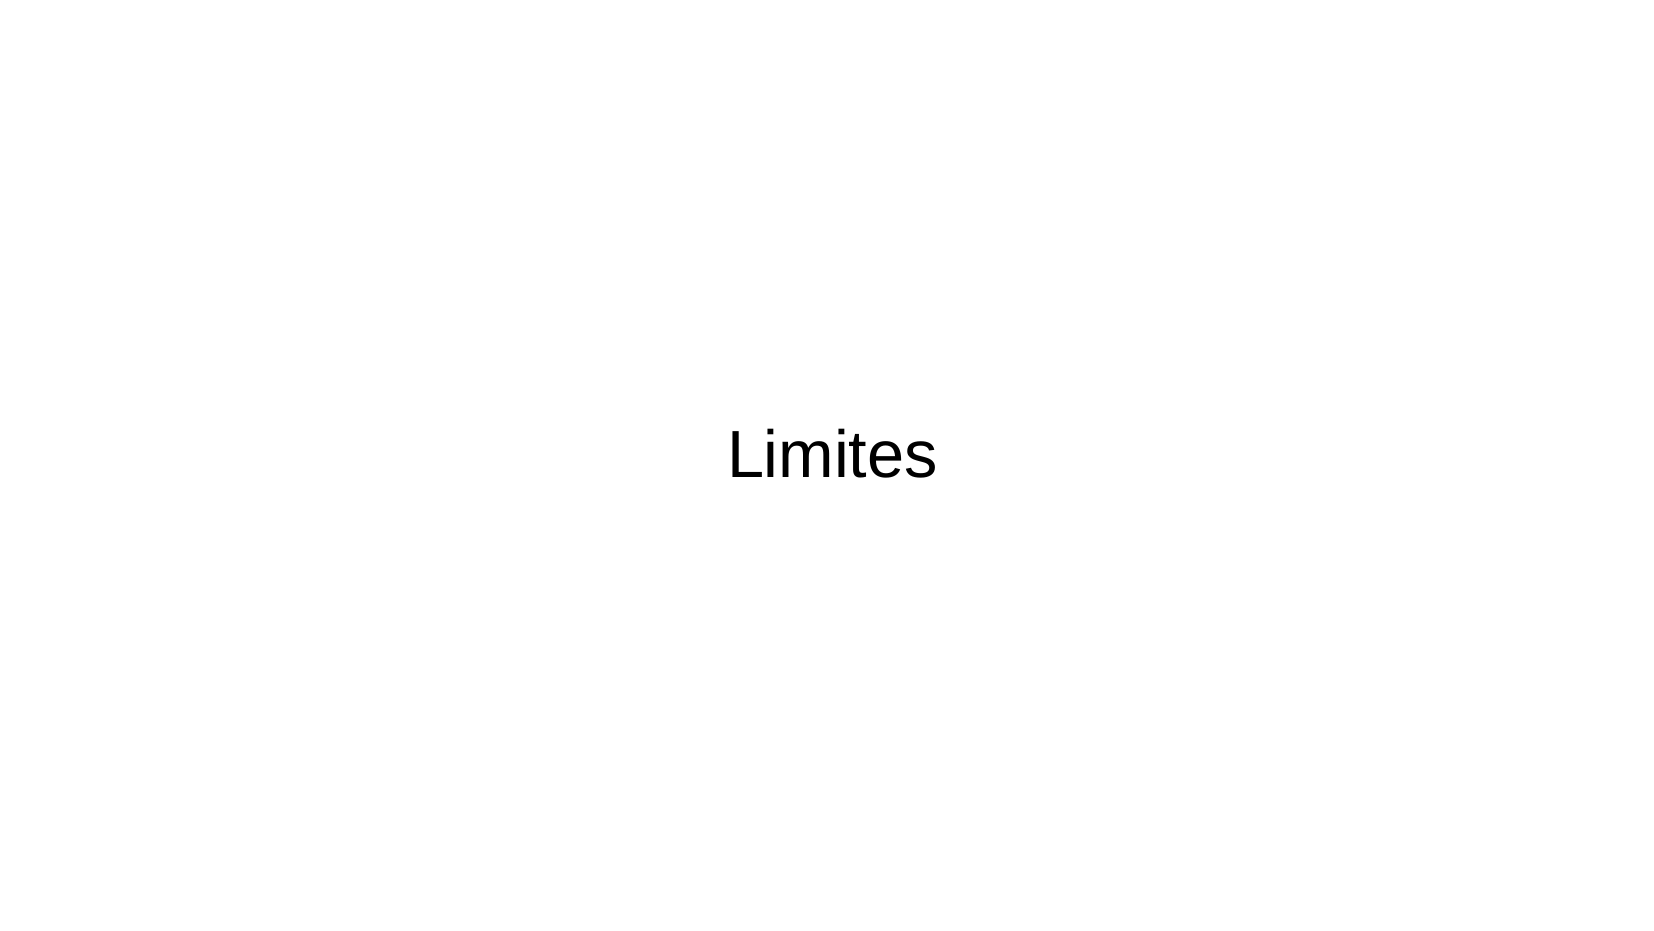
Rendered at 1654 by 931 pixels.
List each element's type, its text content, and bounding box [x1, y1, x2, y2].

title Limites [88, 376, 1577, 532]
